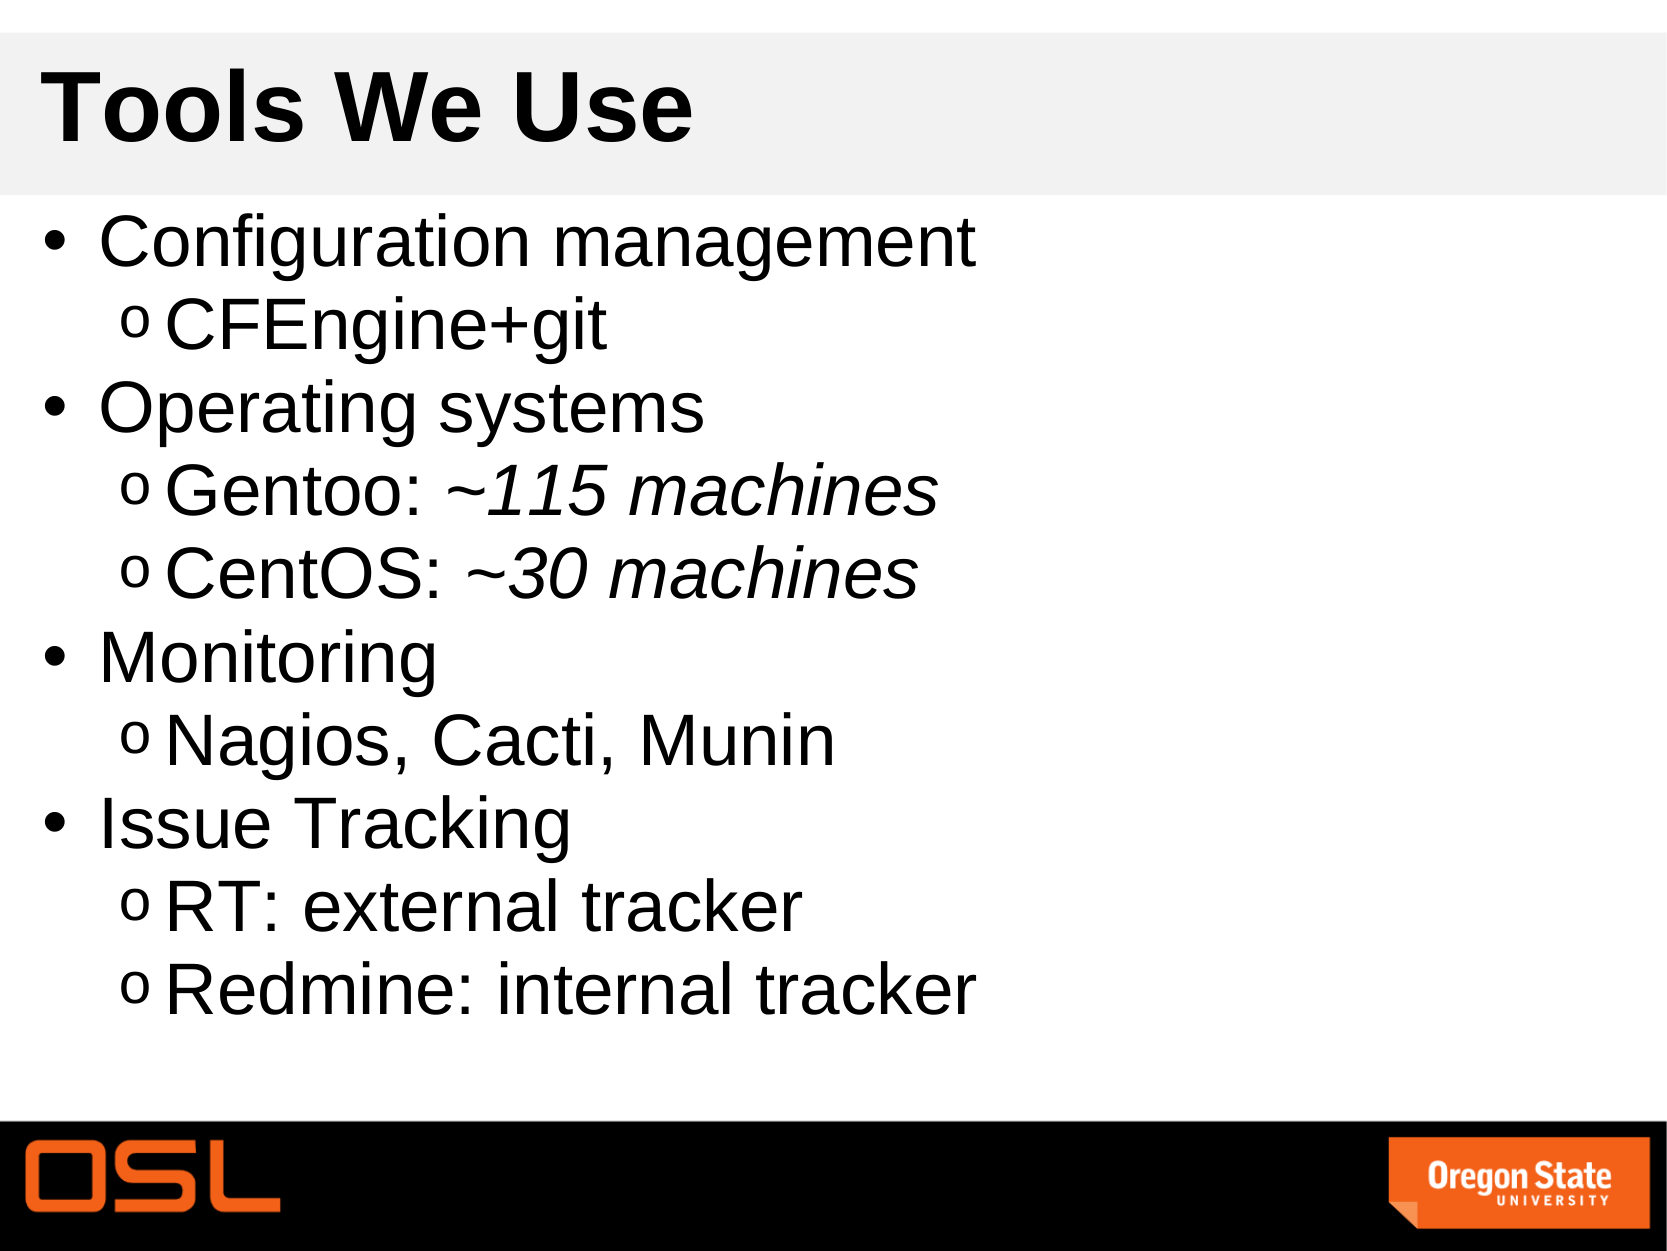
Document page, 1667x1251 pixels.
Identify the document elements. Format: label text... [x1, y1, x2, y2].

list Configuration management CFEngine+git Operating systems Gentoo: ~115 machines CentOS: ~30 machines Monitoring Nagios, Cacti, Munin Issue Tracking RT: external tracker Redmine: internal tracker [23, 199, 1609, 1099]
picture [0, 0, 1667, 1251]
title Tools We Use [40, 50, 1627, 201]
